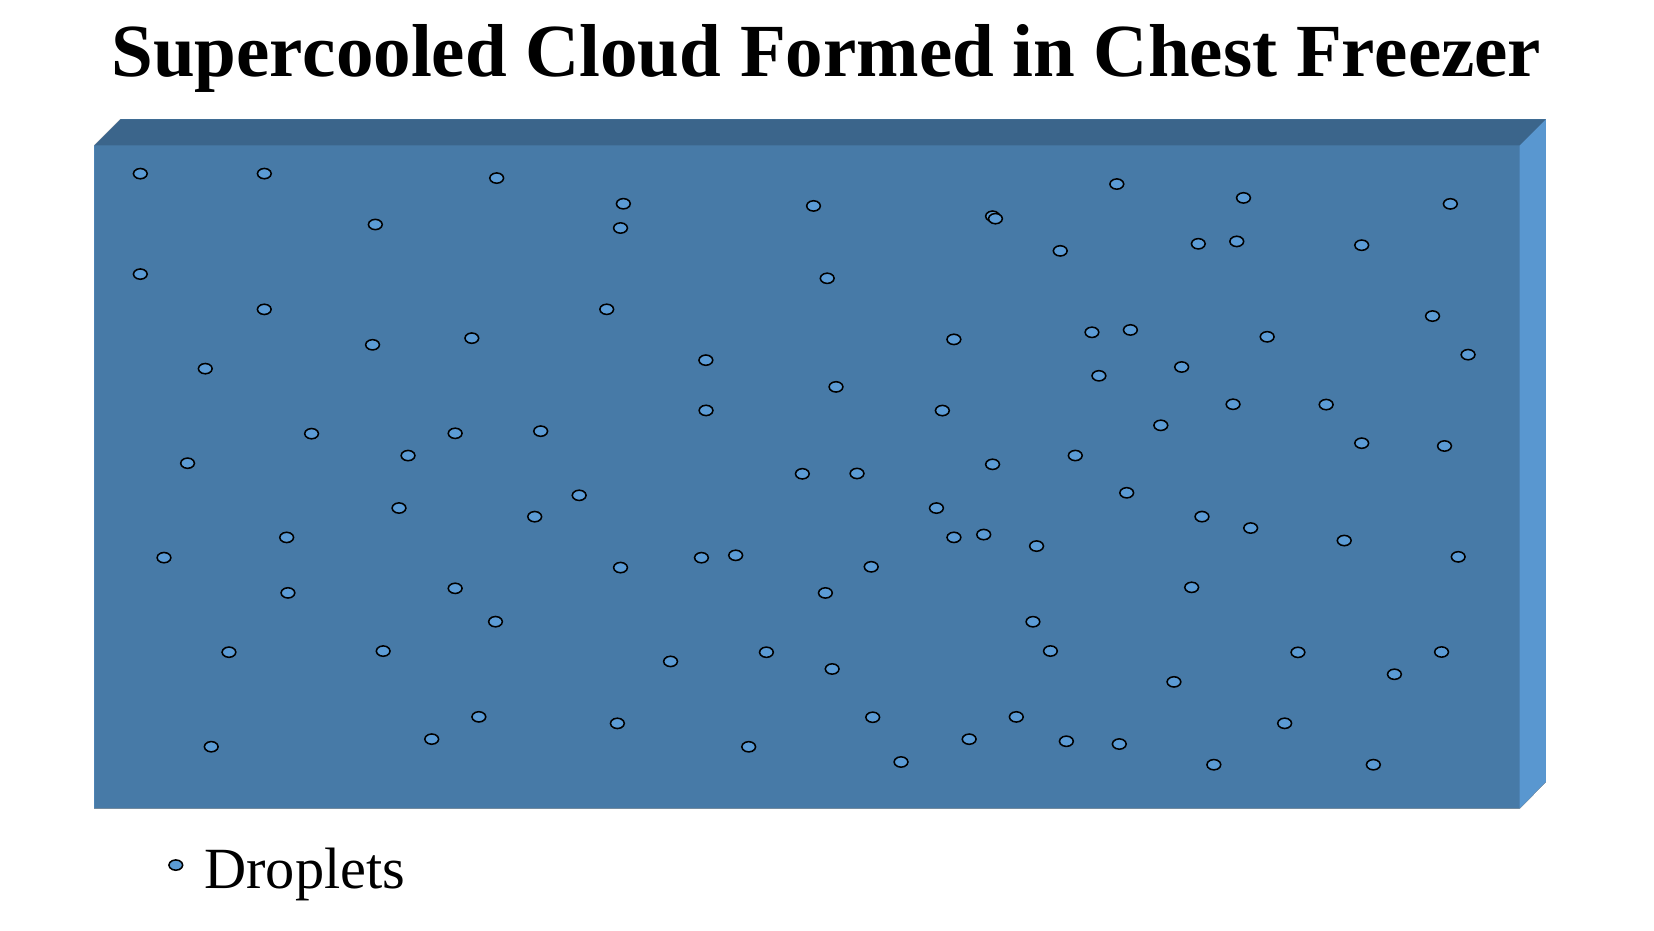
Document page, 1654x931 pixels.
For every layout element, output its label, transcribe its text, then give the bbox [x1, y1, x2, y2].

text_box [95, 146, 1519, 808]
title Supercooled Cloud Formed in Chest Freezer [0, 0, 1654, 93]
text_box [168, 859, 183, 871]
text_box Droplets [189, 822, 451, 908]
